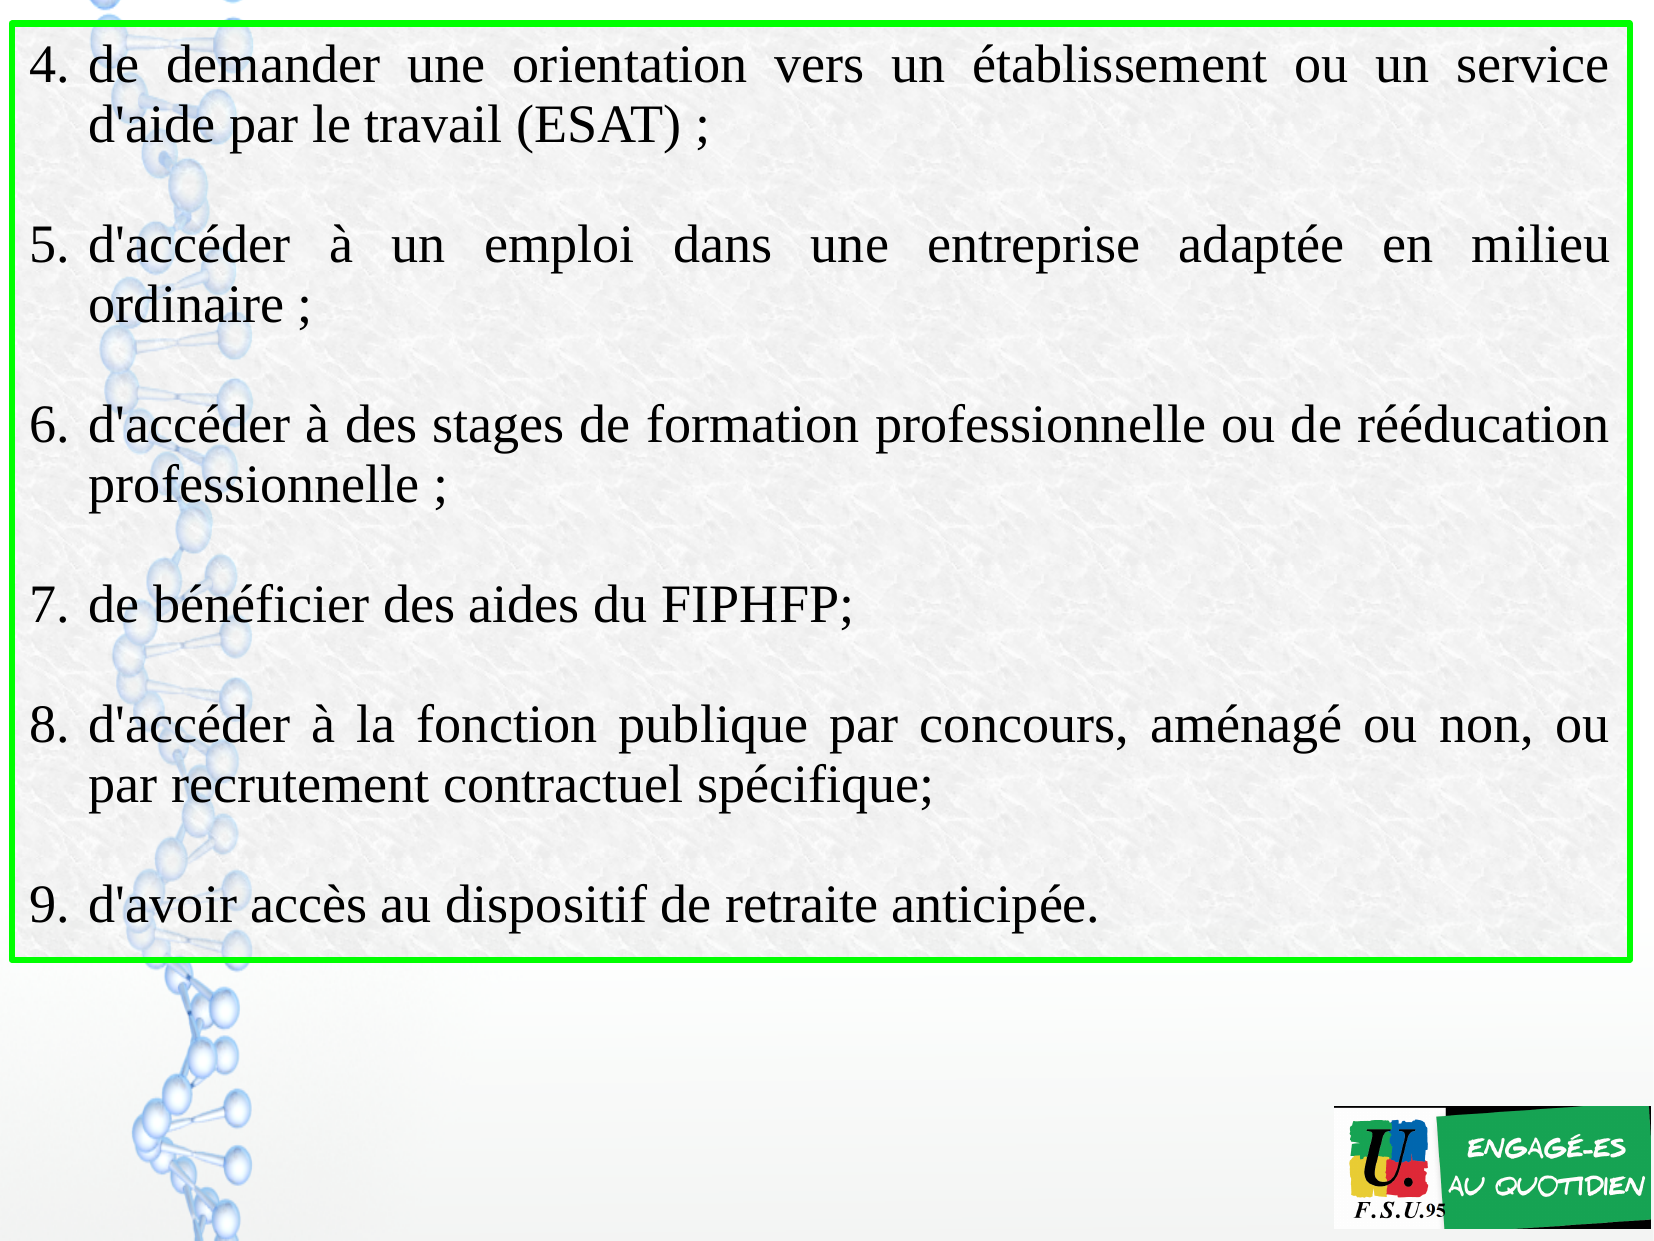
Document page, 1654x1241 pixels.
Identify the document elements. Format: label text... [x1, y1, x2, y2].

text_box de demander une orientation vers un établissement ou un service d'aide par le travail (ESAT) ; d'accéder à un emploi dans une entreprise adaptée en milieu ordinaire ; d'accéder à des stages de formation professionnelle ou de rééducation professionnelle ; de bénéficier des aides du FIPHFP; d'accéder à la fonction publique par concours, aménagé ou non, ou par recrutement contractuel spécifique; d'avoir accès au dispositif de retraite anticipée. [11, 23, 1630, 960]
picture [0, 0, 1654, 1241]
